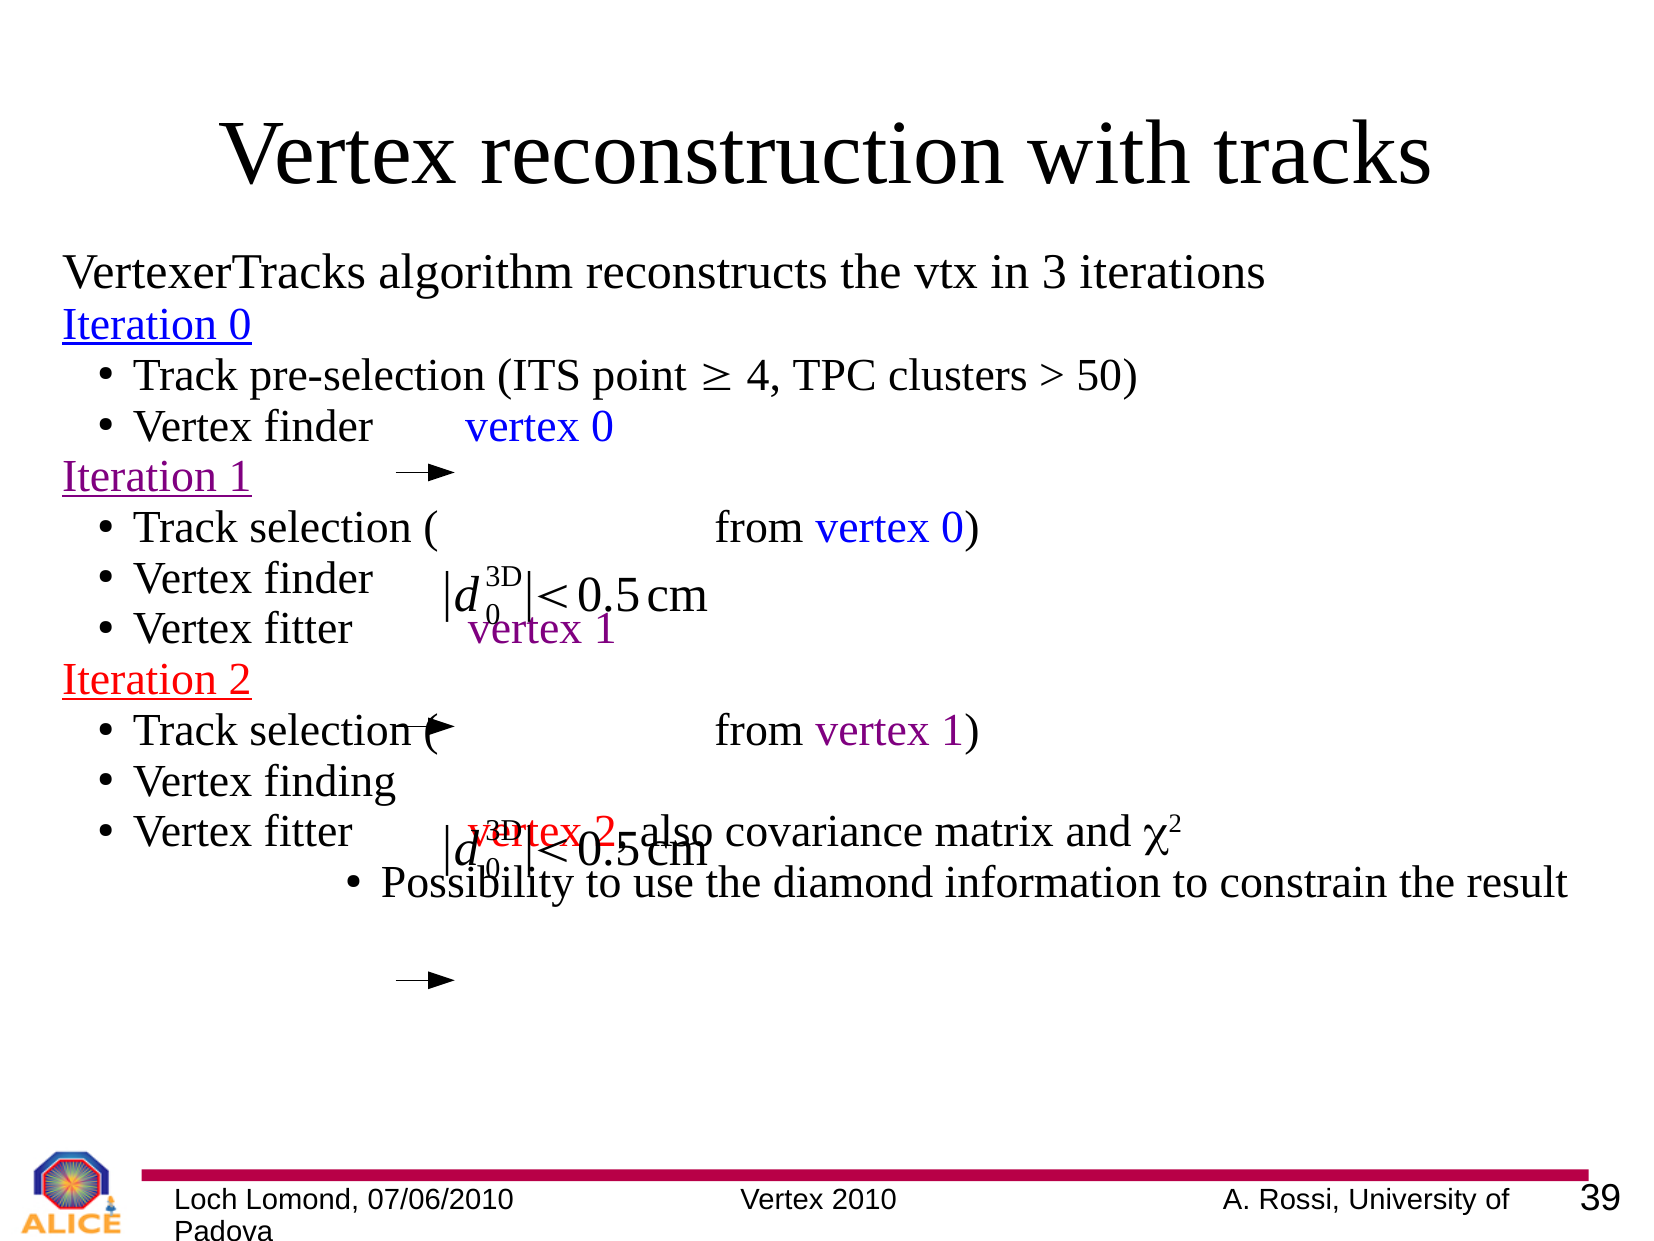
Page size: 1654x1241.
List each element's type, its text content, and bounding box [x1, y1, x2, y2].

text_box Loch Lomond, 07/06/2010 Vertex 2010 A. Rossi, University of Padova [159, 1175, 1564, 1223]
chart [425, 814, 718, 886]
text_box [141, 1169, 1564, 1182]
text_box VertexerTracks algorithm reconstructs the vtx in 3 iterations Iteration 0 Track pre-selection (ITS point  4, TPC clusters > 50) Vertex finder vertex 0 Iteration 1 Track selection ( from vertex 0) Vertex finder Vertex fitter vertex 1 Iteration 2 Track selection ( from vertex 1) Vertex finding Vertex fitter vertex 2, also covariance matrix and c2 Possibility to use the diamond information to constrain the result [47, 236, 1654, 1144]
chart [425, 561, 718, 632]
picture [11, 1146, 135, 1241]
text_box 39 [1564, 1169, 1648, 1227]
title Vertex reconstruction with tracks [82, 56, 1571, 236]
